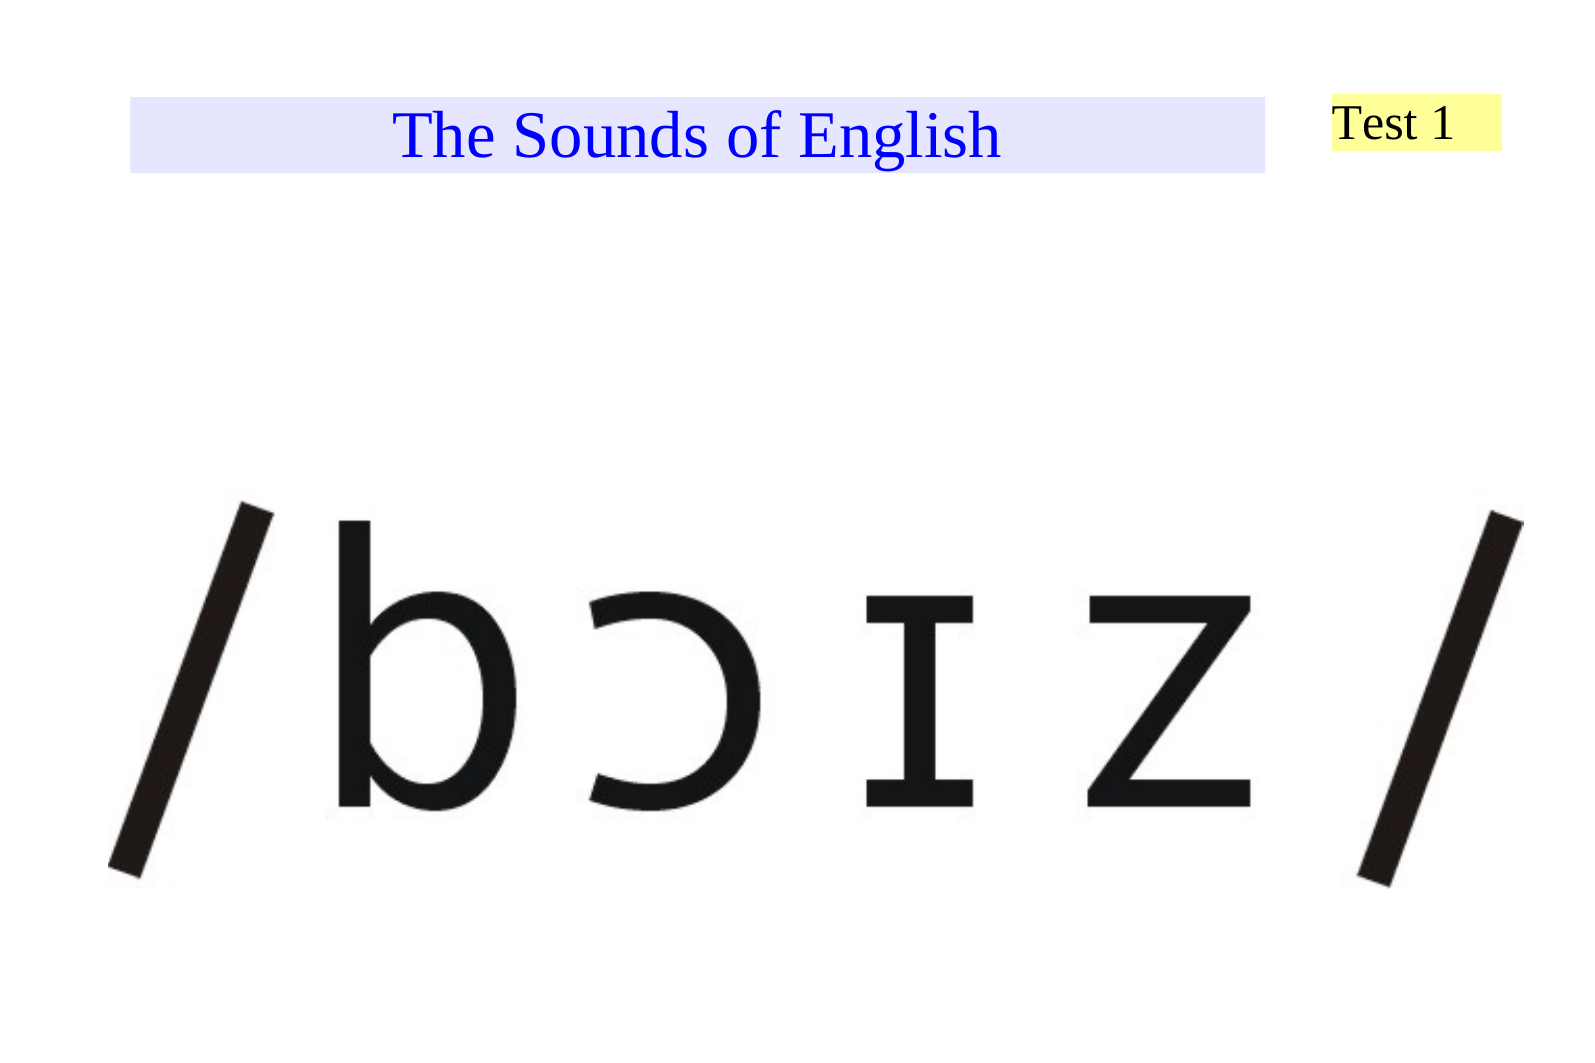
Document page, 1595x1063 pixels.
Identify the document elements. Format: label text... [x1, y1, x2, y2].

text_box The Sounds of English [130, 97, 1266, 174]
picture [108, 421, 1524, 920]
text_box Test 1 [1331, 94, 1502, 152]
